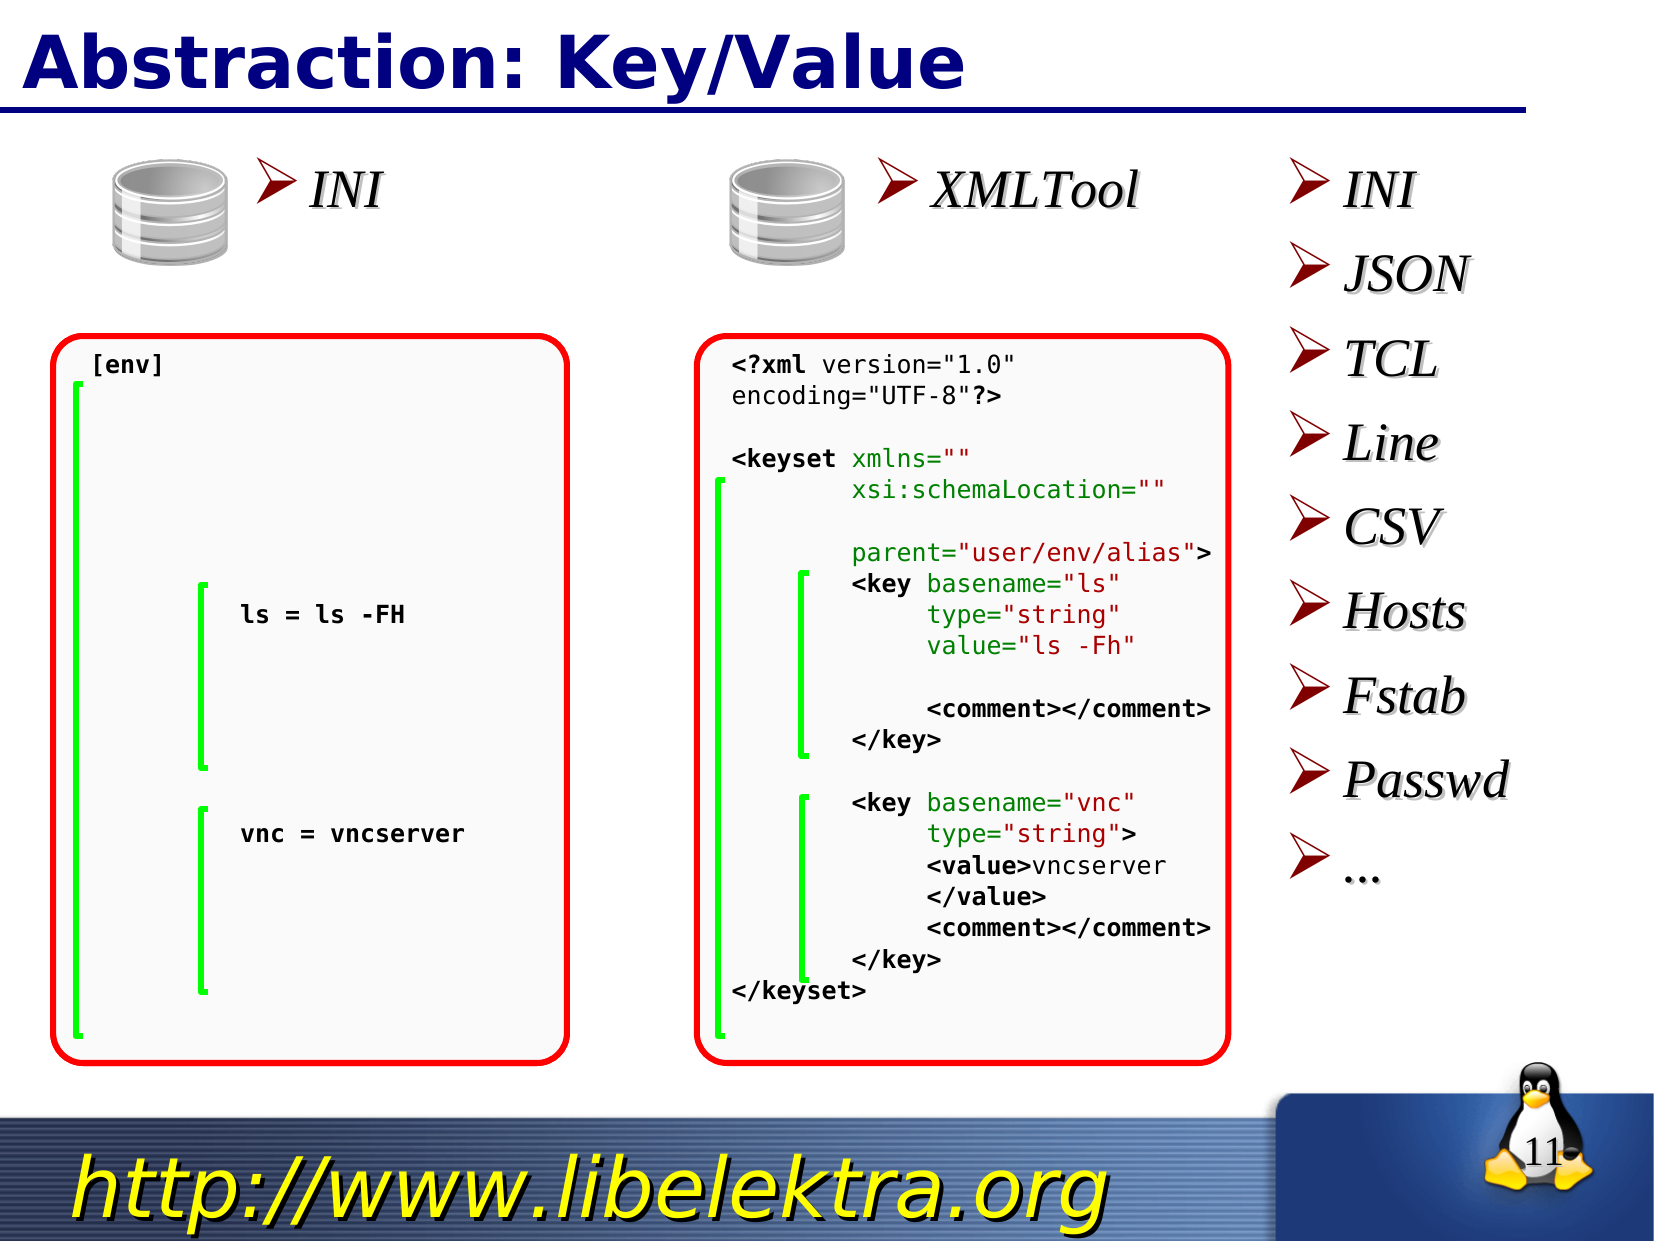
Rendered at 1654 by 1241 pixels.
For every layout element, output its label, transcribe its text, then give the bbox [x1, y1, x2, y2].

picture [0, 1061, 1654, 1241]
text_box Abstraction: Key/Value [22, 14, 1611, 111]
text_box [696, 336, 1229, 1063]
list INI [236, 147, 666, 319]
picture [112, 159, 228, 266]
list XMLTool [857, 147, 1269, 319]
text_box [env] ls = ls -FH vnc = vncserver [90, 348, 605, 1004]
picture [729, 159, 845, 266]
list INI JSON TCL Line CSV Hosts Fstab Passwd ... [1269, 147, 1595, 981]
text_box <Foliennummer> [1248, 1122, 1566, 1178]
text_box [53, 336, 567, 1063]
text_box <?xml version="1.0" encoding="UTF-8"?> <keyset xmlns="" xsi:schemaLocation="" parent="user/env/alias"> <key basename="ls" type="string" value="ls -Fh" <comment></comment> </key> <key basename="vnc" type="string"> <value>vncserver </value> <comment></comment> </key> </keyset> [731, 348, 1217, 1035]
